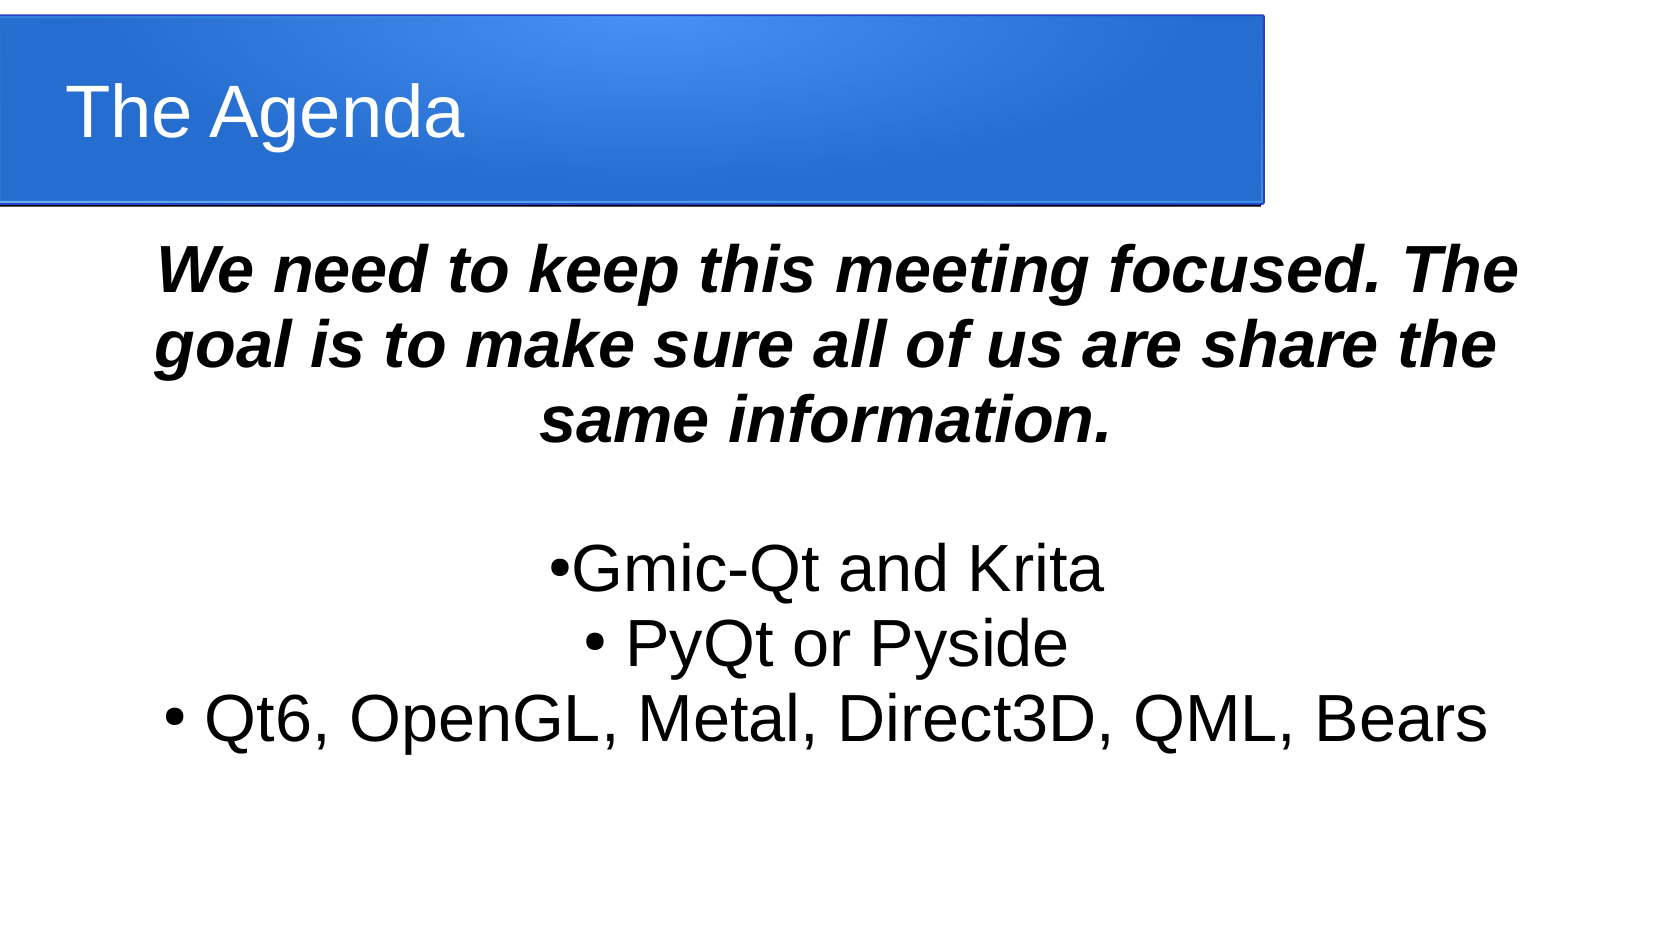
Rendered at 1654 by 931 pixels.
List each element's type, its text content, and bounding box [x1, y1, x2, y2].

subtitle We need to keep this meeting focused. The goal is to make sure all of us are share the same information. Gmic-Qt and Krita PyQt or Pyside Qt6, OpenGL, Metal, Direct3D, QML, Bears [82, 224, 1571, 764]
title The Agenda [64, 35, 1217, 189]
